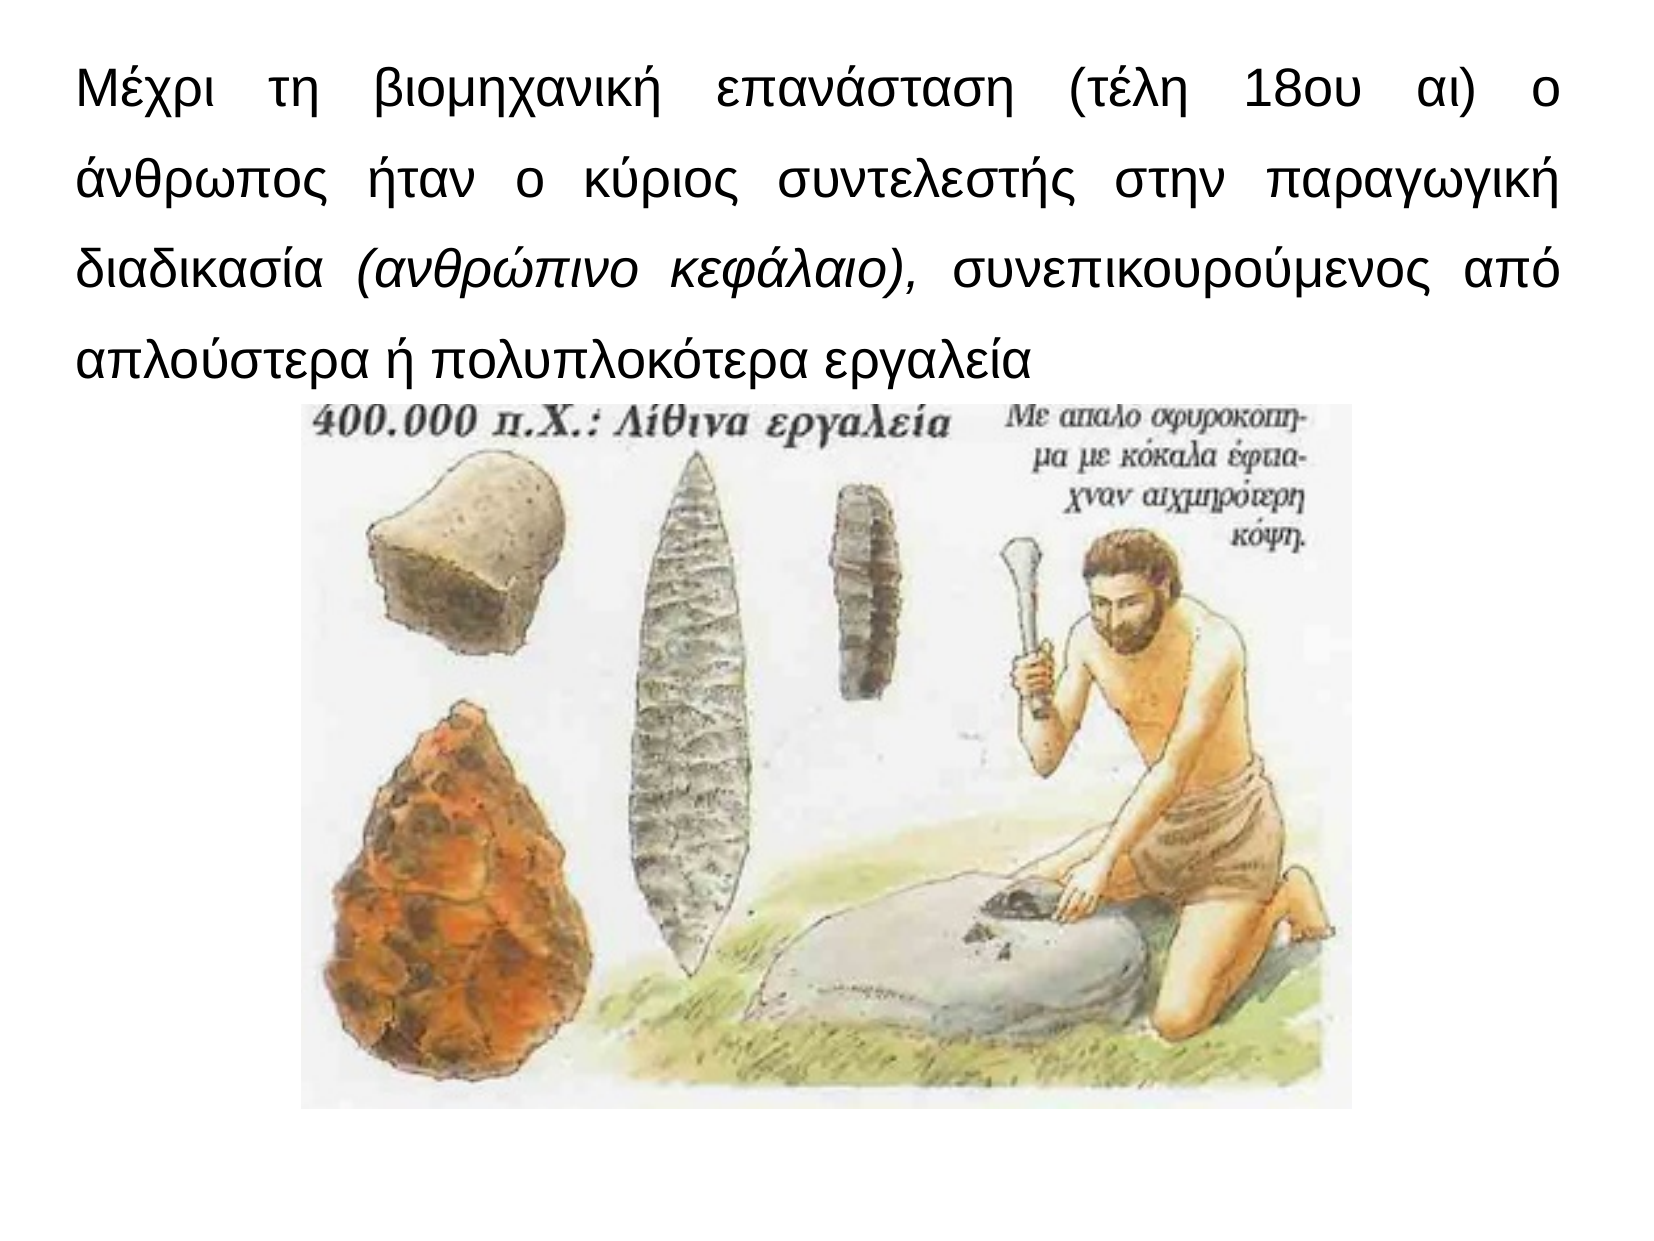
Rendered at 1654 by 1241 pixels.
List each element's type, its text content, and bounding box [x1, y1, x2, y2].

picture [301, 404, 1352, 1109]
title Μέχρι τη βιομηχανική επανάσταση (τέλη 18ου αι) ο άνθρωπος ήταν ο κύριος συντελεστής στην παραγωγική διαδικασία (ανθρώπινο κεφάλαιο), συνεπικουρούμενος από απλούστερα ή πολυπλοκότερα εργαλεία [75, 42, 1564, 376]
